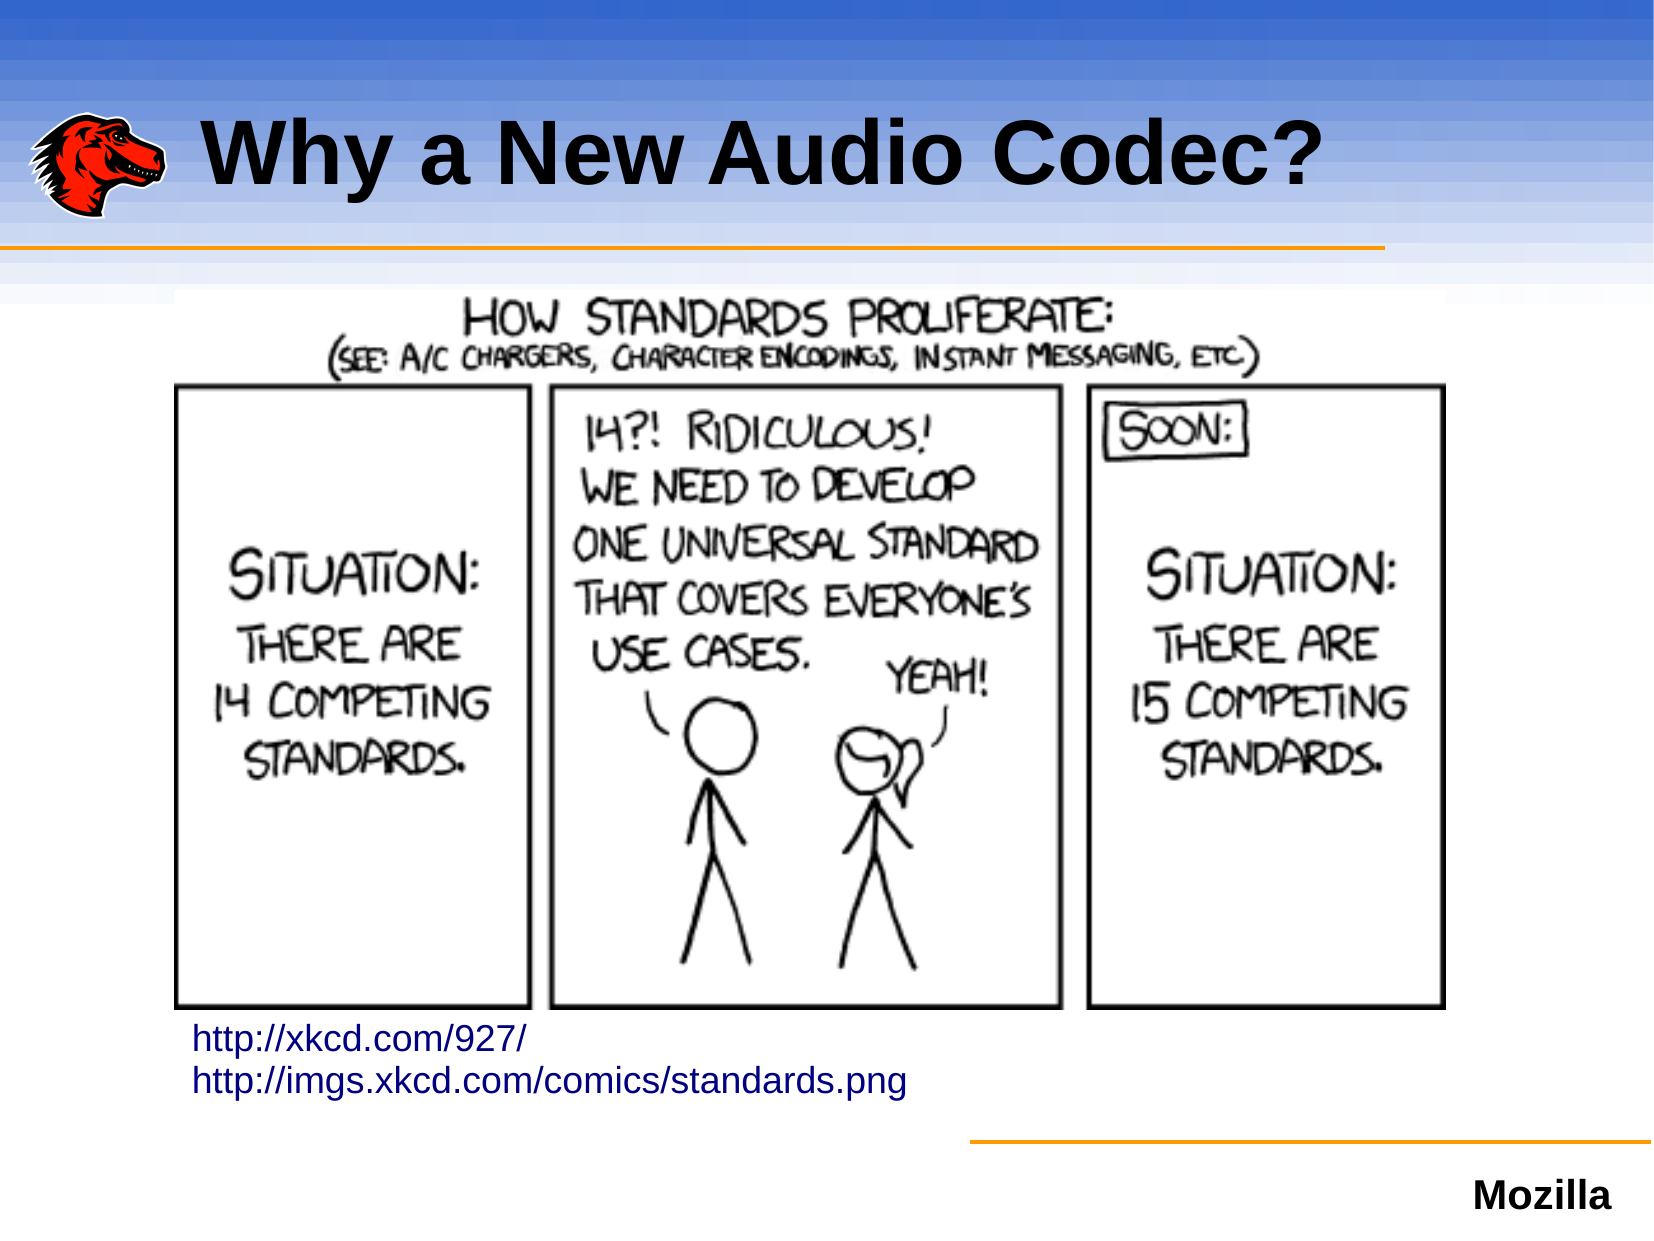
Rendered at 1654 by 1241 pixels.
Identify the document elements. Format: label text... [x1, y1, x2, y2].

text_box http://xkcd.com/927/ http://imgs.xkcd.com/comics/standards.png [177, 1009, 923, 1109]
picture [0, 0, 1654, 1241]
title Why a New Audio Codec? [200, 49, 1571, 257]
